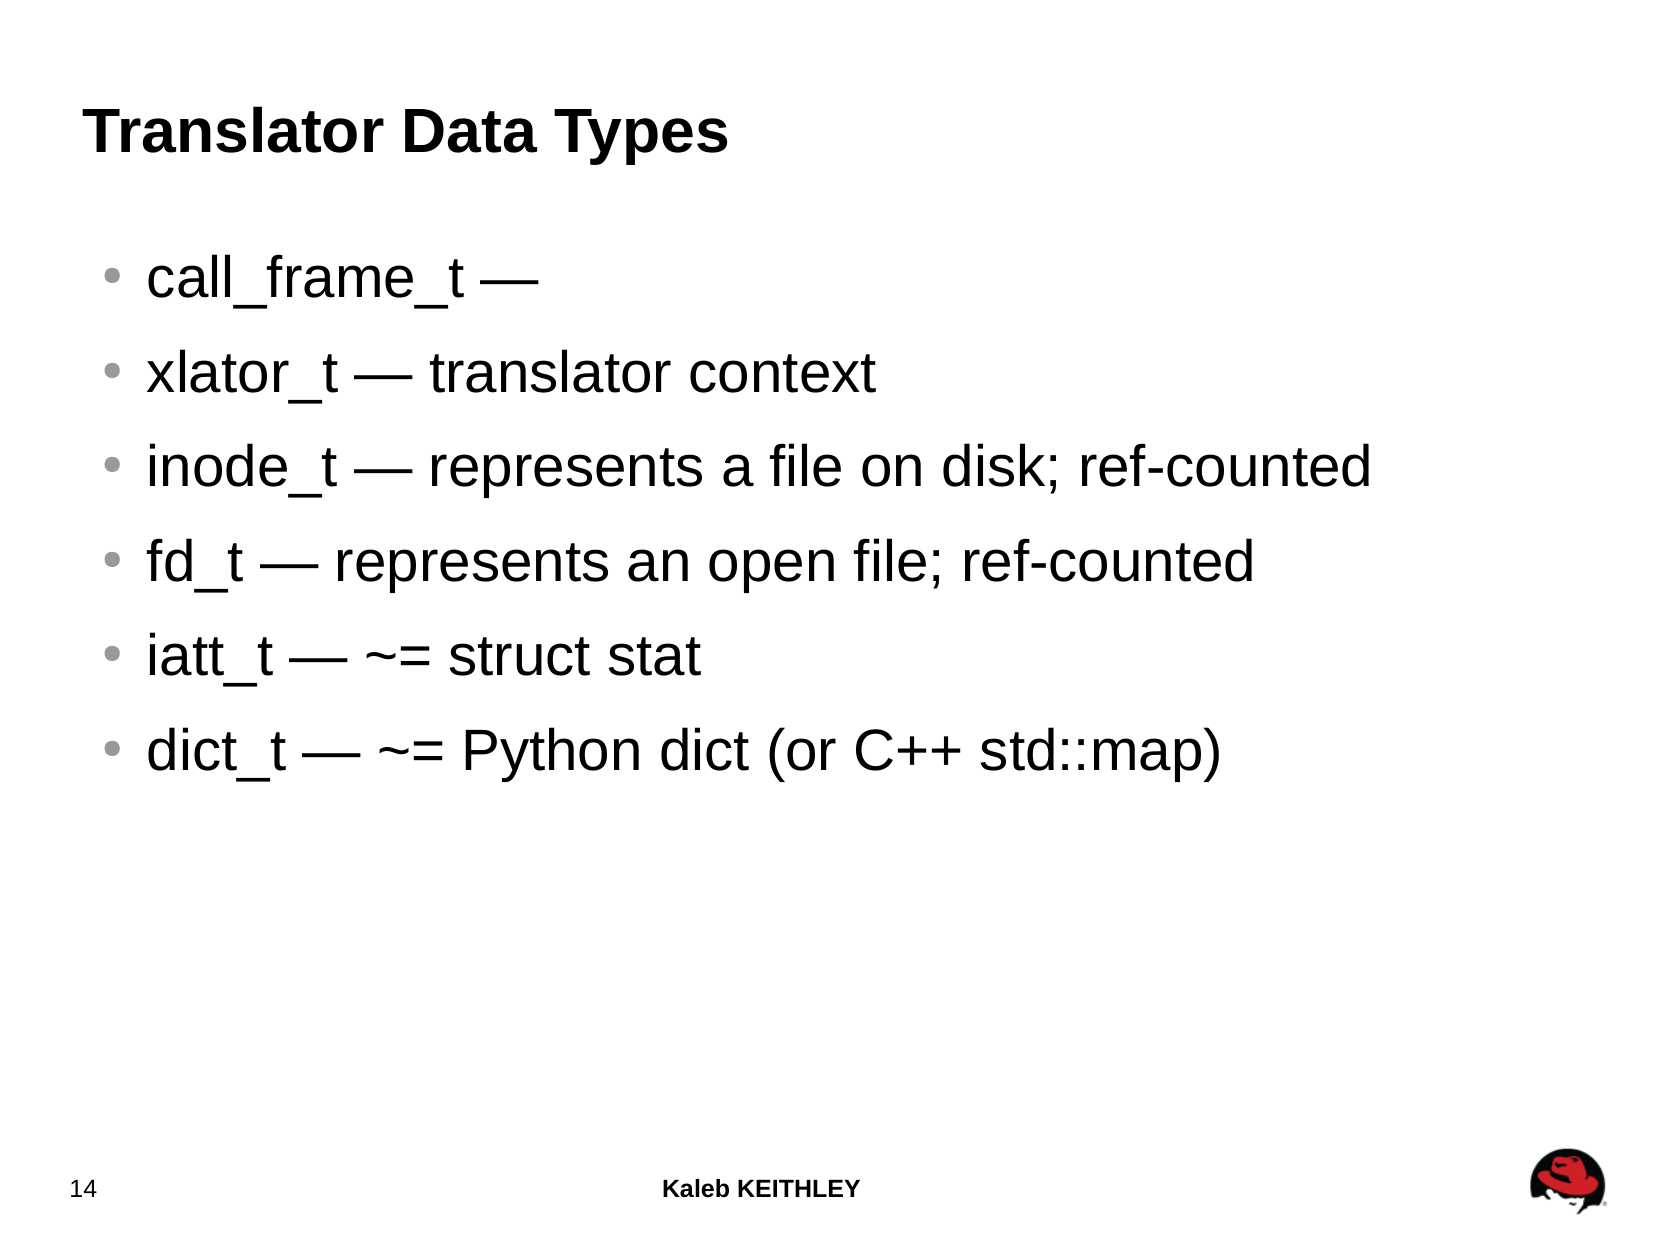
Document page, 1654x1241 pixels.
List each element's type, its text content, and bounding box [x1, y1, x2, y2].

title Translator Data Types [82, 37, 1571, 226]
picture [1529, 1146, 1613, 1224]
list call_frame_t — xlator_t — translator context inode_t — represents a file on disk; ref-counted fd_t — represents an open file; ref-counted iatt_t — ~= struct stat dict_t — ~= Python dict (or C++ std::map) [86, 244, 1576, 1039]
